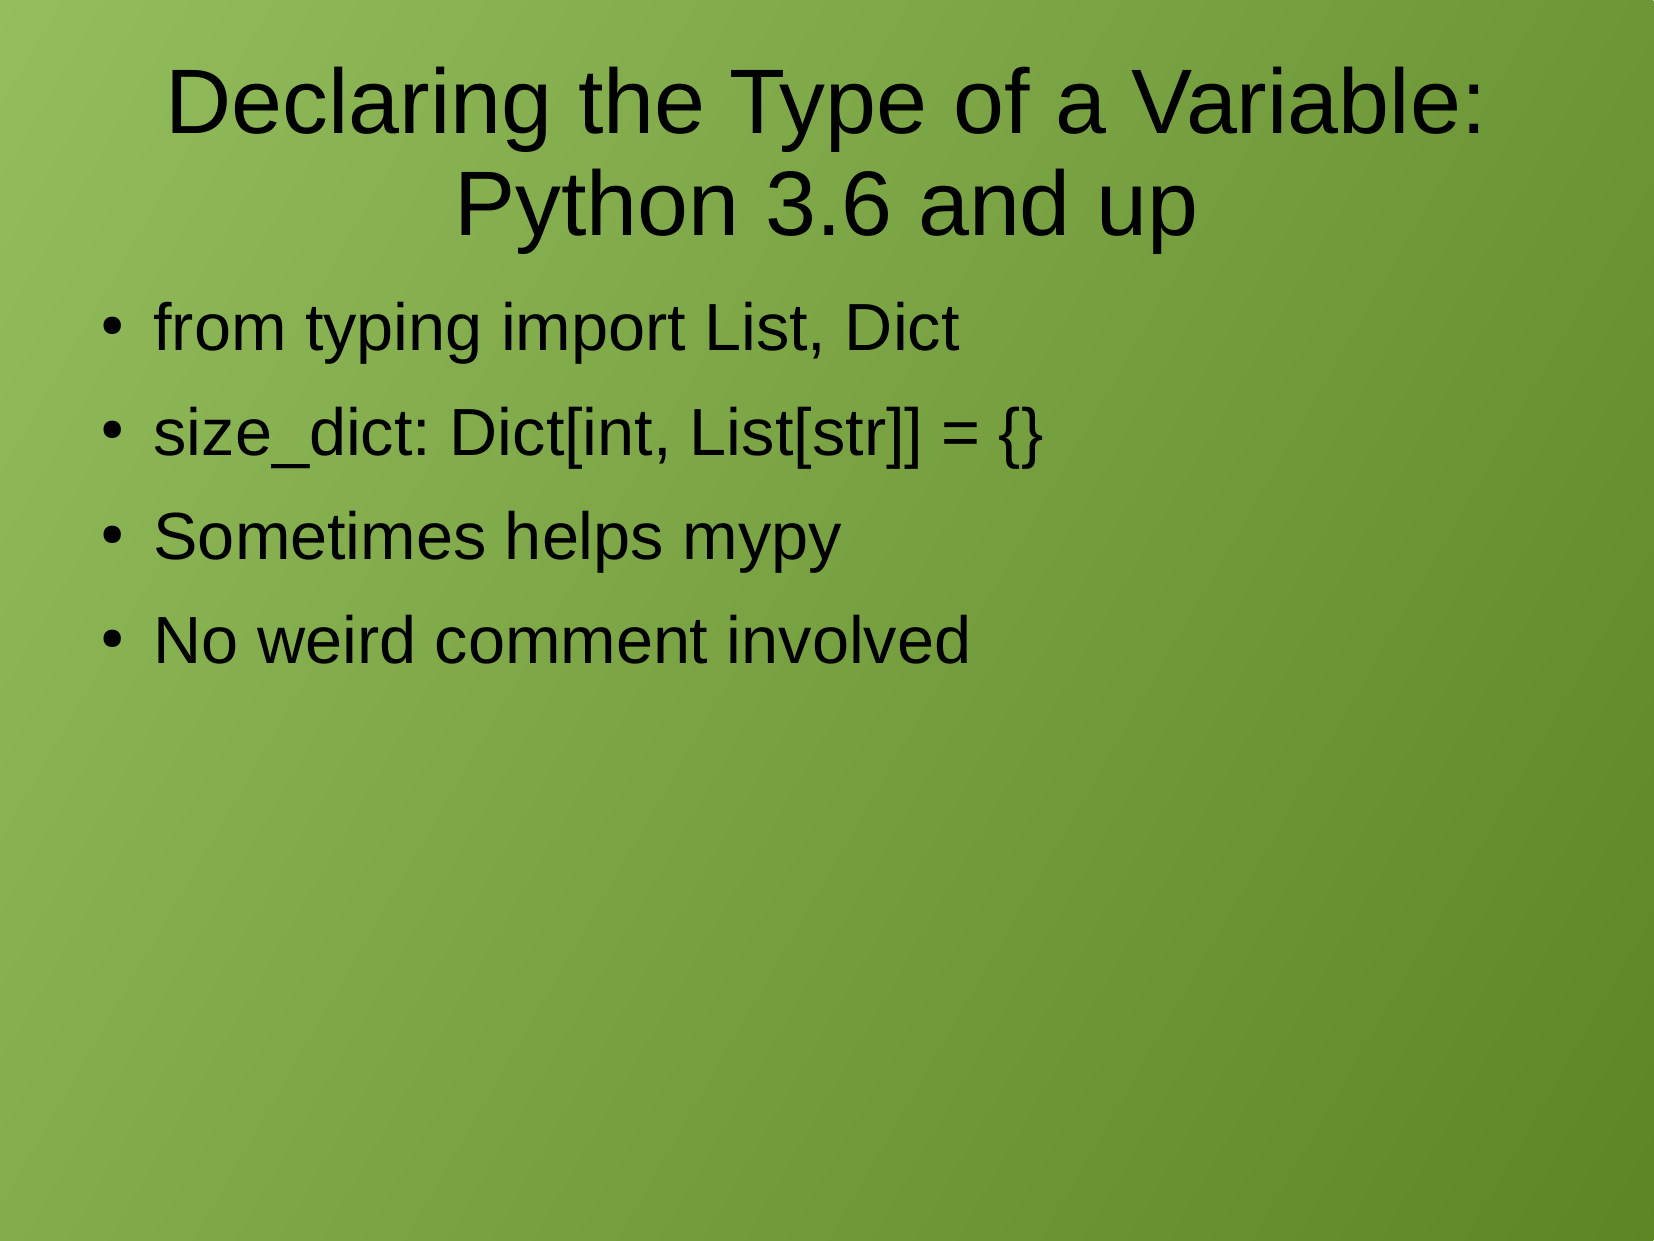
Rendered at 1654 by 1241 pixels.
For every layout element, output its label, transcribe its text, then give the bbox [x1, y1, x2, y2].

title Declaring the Type of a Variable: Python 3.6 and up [82, 49, 1571, 257]
list from typing import List, Dict size_dict: Dict[int, List[str]] = {} Sometimes helps mypy No weird comment involved [82, 290, 1571, 1010]
